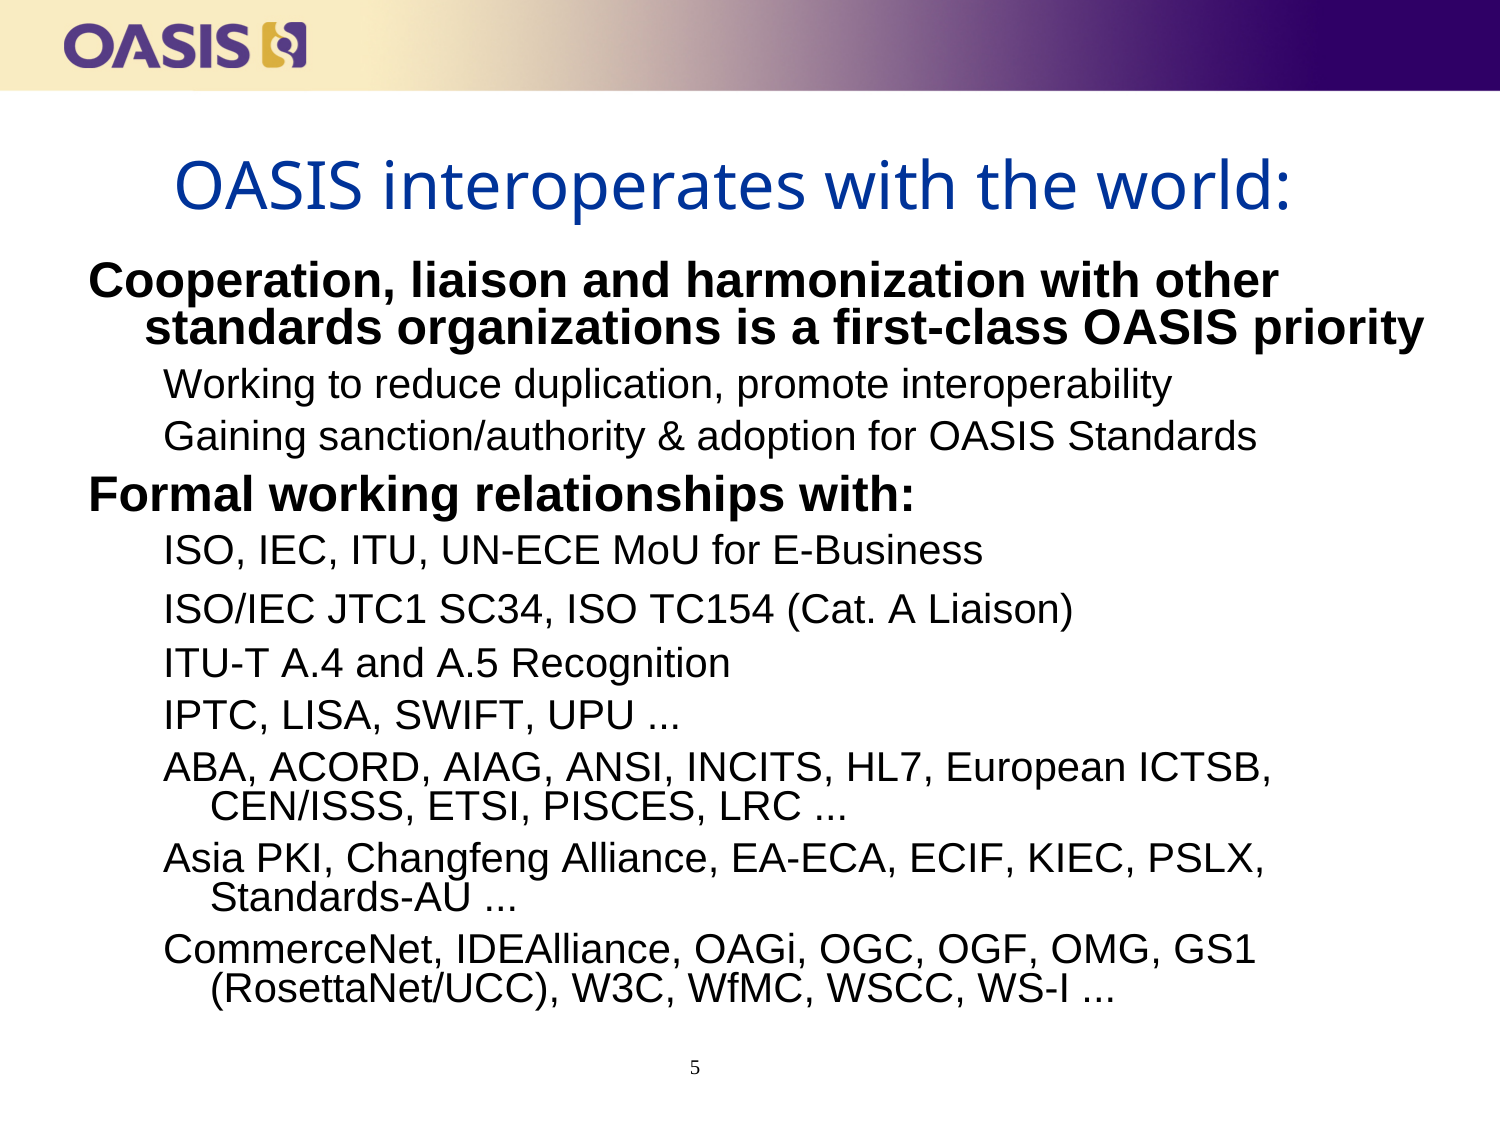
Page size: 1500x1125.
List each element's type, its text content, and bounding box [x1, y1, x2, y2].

list Cooperation, liaison and harmonization with other standards organizations is a first-class OASIS priority Working to reduce duplication, promote interoperability Gaining sanction/authority & adoption for OASIS Standards Formal working relationships with: ISO, IEC, ITU, UN-ECE MoU for E-Business ISO/IEC JTC1 SC34, ISO TC154 (Cat. A Liaison)‏ ITU-T A.4 and A.5 Recognition IPTC, LISA, SWIFT, UPU ... ABA, ACORD, AIAG, ANSI, INCITS, HL7, European ICTSB, CEN/ISSS, ETSI, PISCES, LRC ... Asia PKI, Changfeng Alliance, EA-ECA, ECIF, KIEC, PSLX, Standards-AU ... CommerceNet, IDEAlliance, OAGi, OGC, OGF, OMG, GS1 (RosettaNet/UCC), W3C, WfMC, WSCC, WS-I ... [73, 252, 1449, 1103]
picture [0, 0, 1500, 1125]
title OASIS interoperates with the world: [53, 124, 1415, 235]
